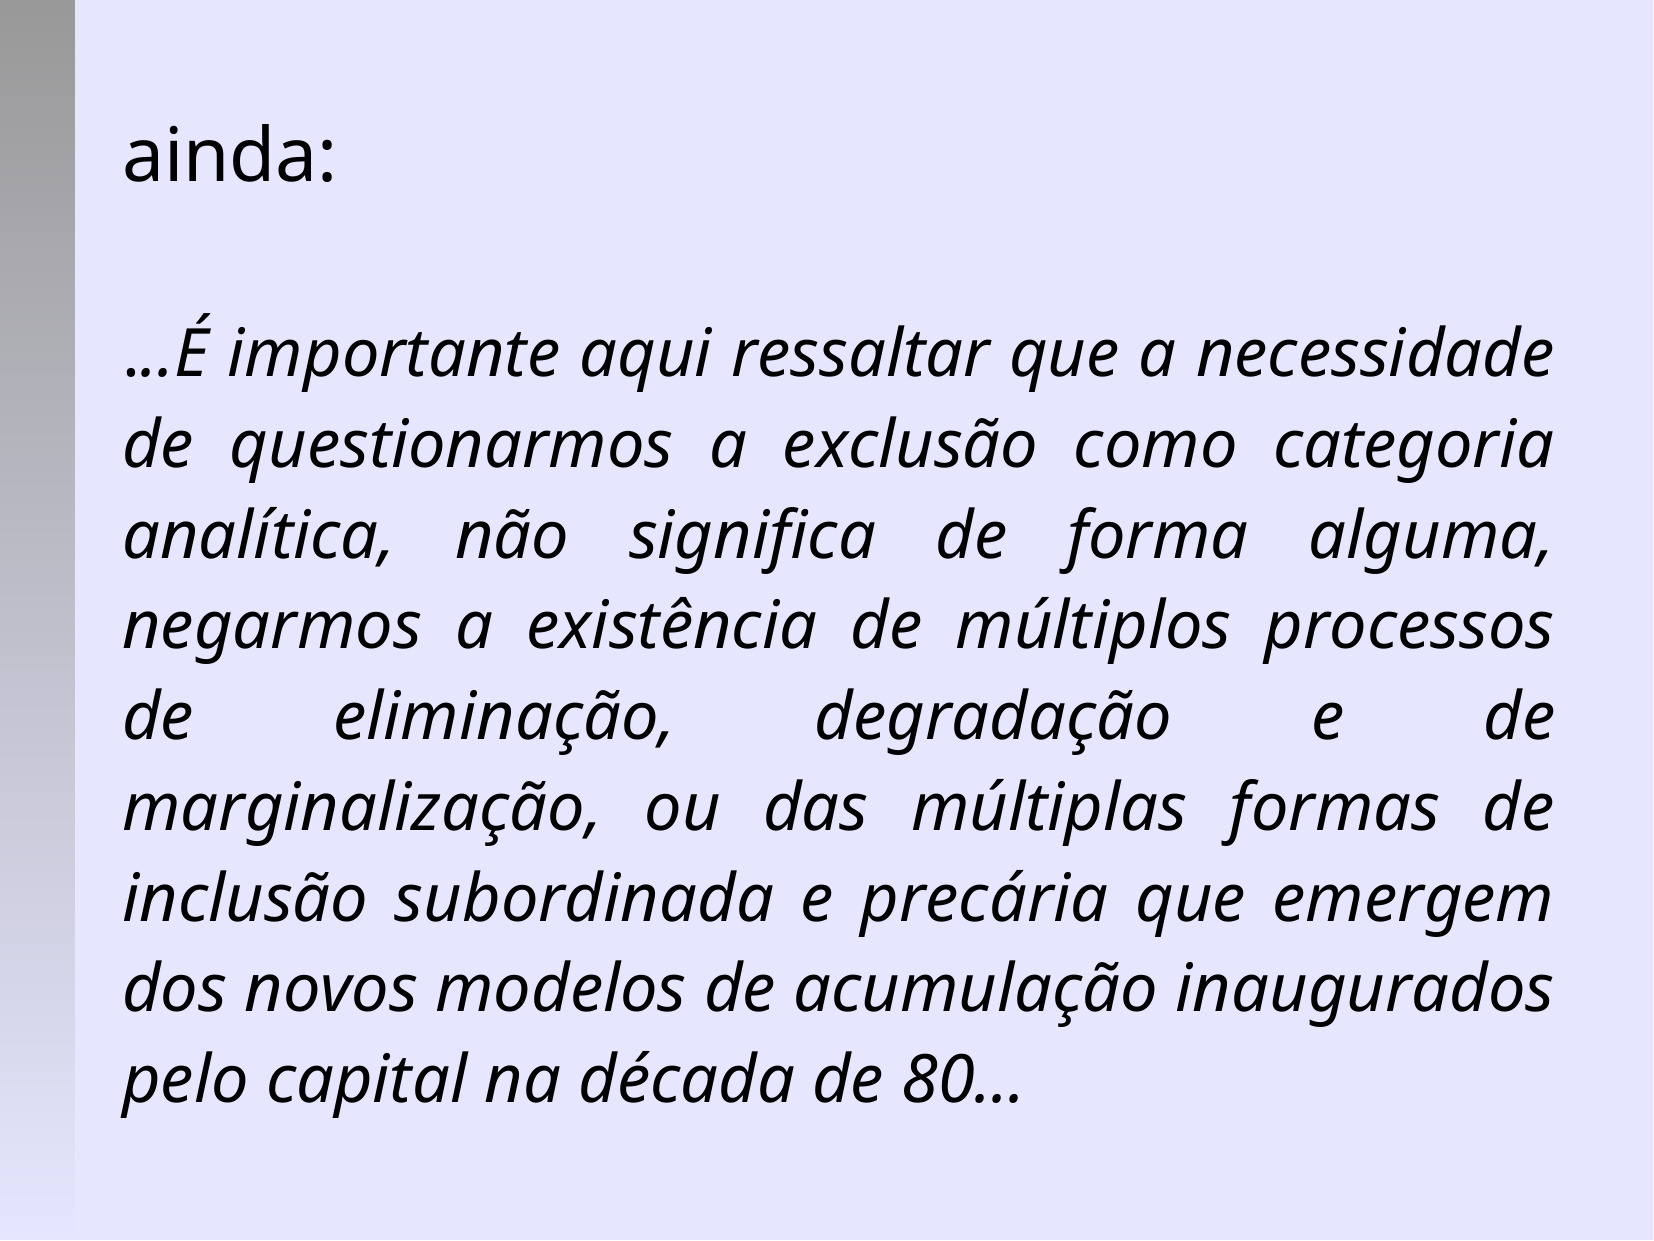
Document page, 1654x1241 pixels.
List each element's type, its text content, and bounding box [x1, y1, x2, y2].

text_box ainda: ...É importante aqui ressaltar que a necessidade de questionarmos a exclusão como categoria analítica, não significa de forma alguma, negarmos a existência de múltiplos processos de eliminação, degradação e de marginalização, ou das múltiplas formas de inclusão subordinada e precária que emergem dos novos modelos de acumulação inaugurados pelo capital na década de 80... [107, 93, 1572, 1061]
